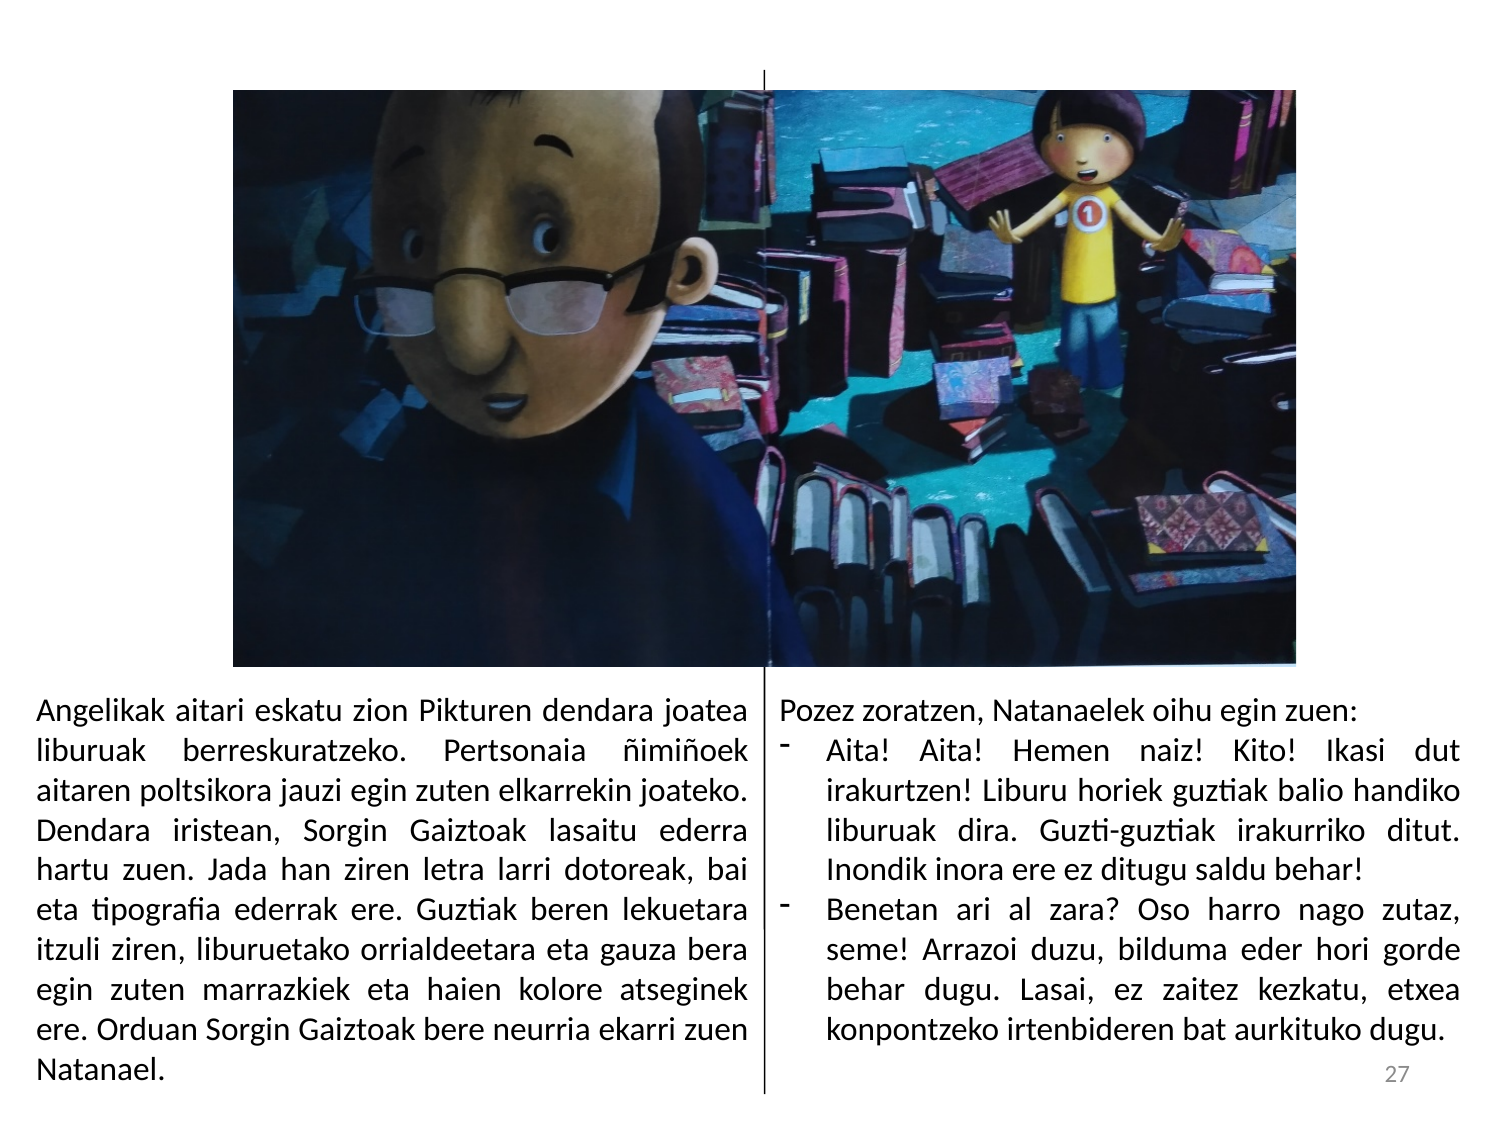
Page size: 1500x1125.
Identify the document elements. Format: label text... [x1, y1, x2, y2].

text_box Angelikak aitari eskatu zion Pikturen dendara joatea liburuak berreskuratzeko. Pertsonaia ñimiñoek aitaren poltsikora jauzi egin zuten elkarrekin joateko. Dendara iristean, Sorgin Gaiztoak lasaitu ederra hartu zuen. Jada han ziren letra larri dotoreak, bai eta tipografia ederrak ere. Guztiak beren lekuetara itzuli ziren, liburuetako orrialdeetara eta gauza bera egin zuten marrazkiek eta haien kolore atseginek ere. Orduan Sorgin Gaiztoak bere neurria ekarri zuen Natanael. [21, 680, 765, 1095]
picture [233, 90, 1297, 667]
text_box Pozez zoratzen, Natanaelek oihu egin zuen: Aita! Aita! Hemen naiz! Kito! Ikasi dut irakurtzen! Liburu horiek guztiak balio handiko liburuak dira. Guzti-guztiak irakurriko ditut. Inondik inora ere ez ditugu saldu behar! Benetan ari al zara? Oso harro nago zutaz, seme! Arrazoi duzu, bilduma eder hori gorde behar dugu. Lasai, ez zaitez kezkatu, etxea konpontzeko irtenbideren bat aurkituko dugu. [764, 680, 1477, 1055]
slide_number <numéro> [1074, 1055, 1425, 1103]
